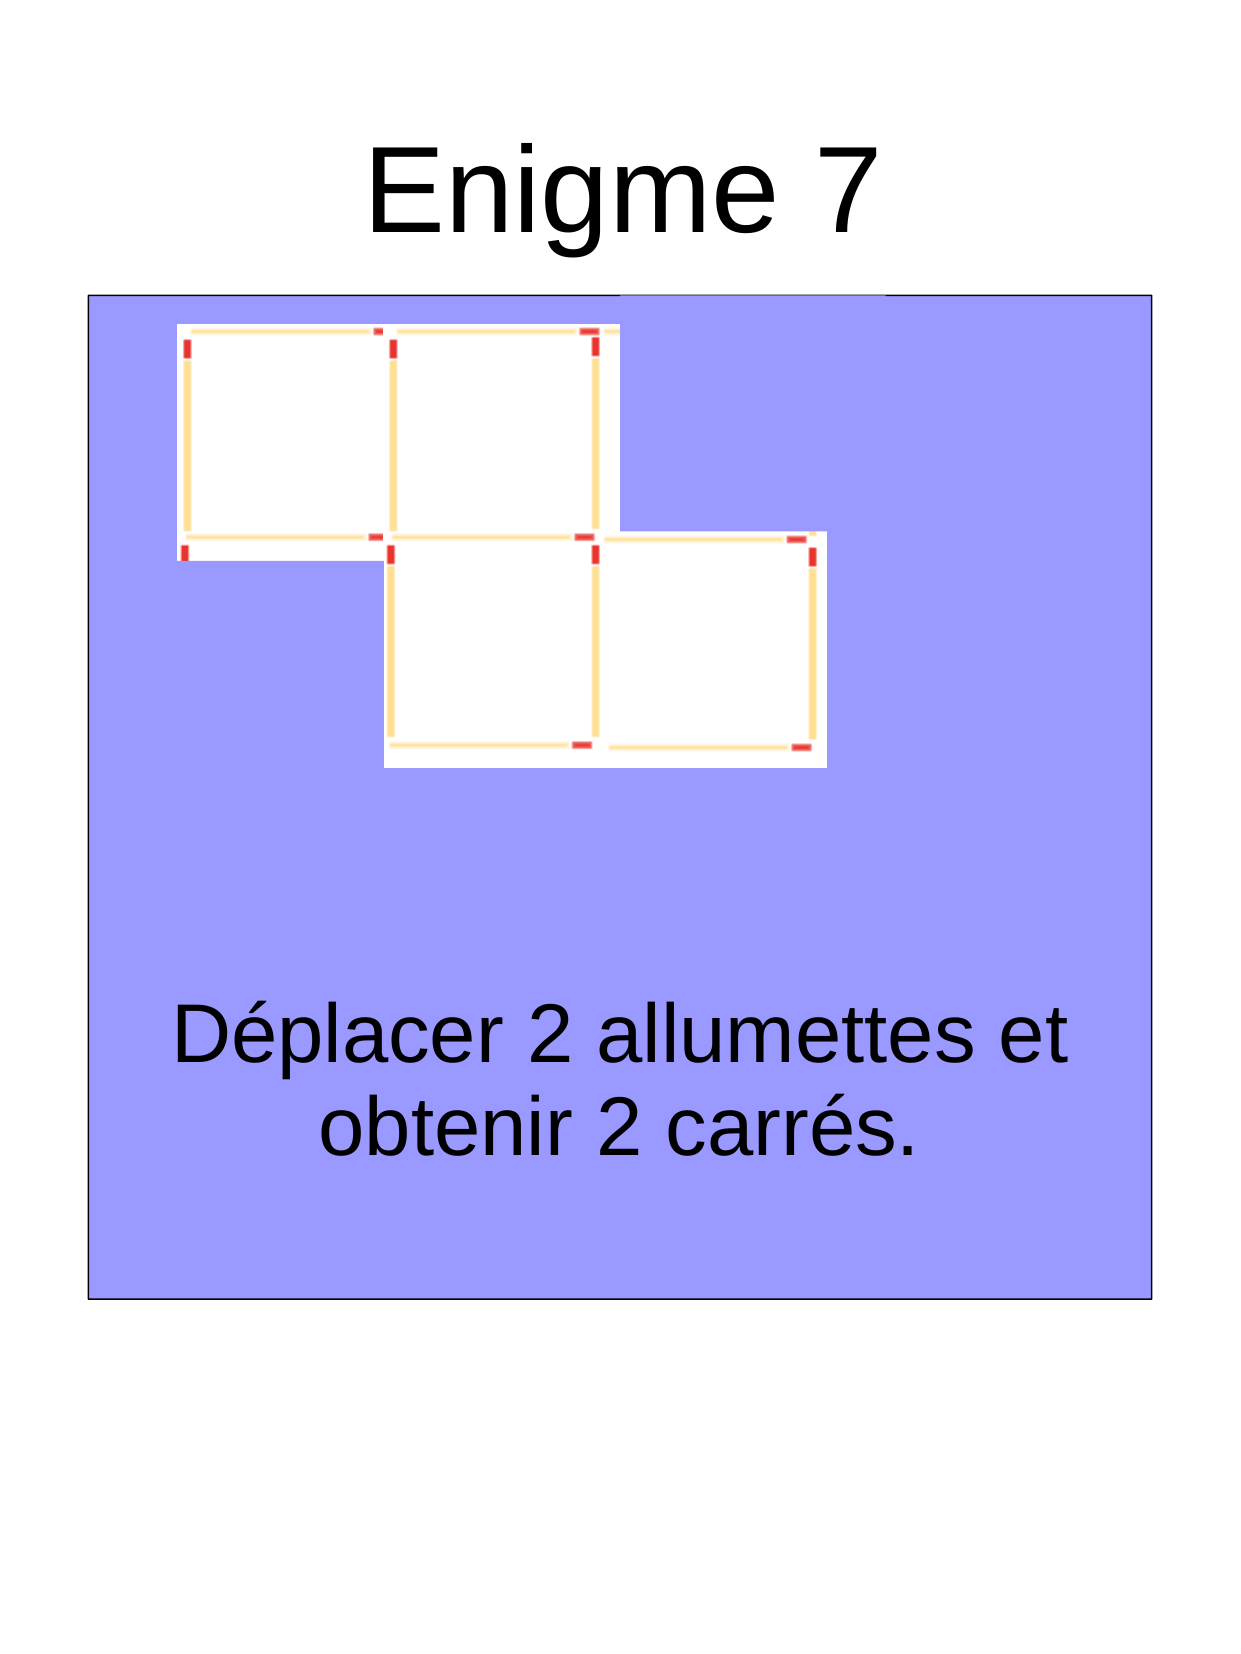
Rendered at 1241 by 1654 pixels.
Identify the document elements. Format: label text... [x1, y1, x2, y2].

text_box [88, 1176, 1152, 1300]
title Enigme 7 [65, 48, 1182, 325]
text_box Déplacer 2 allumettes et obtenir 2 carrés. [88, 974, 1152, 1176]
picture [177, 324, 827, 768]
text_box [88, 295, 1152, 974]
